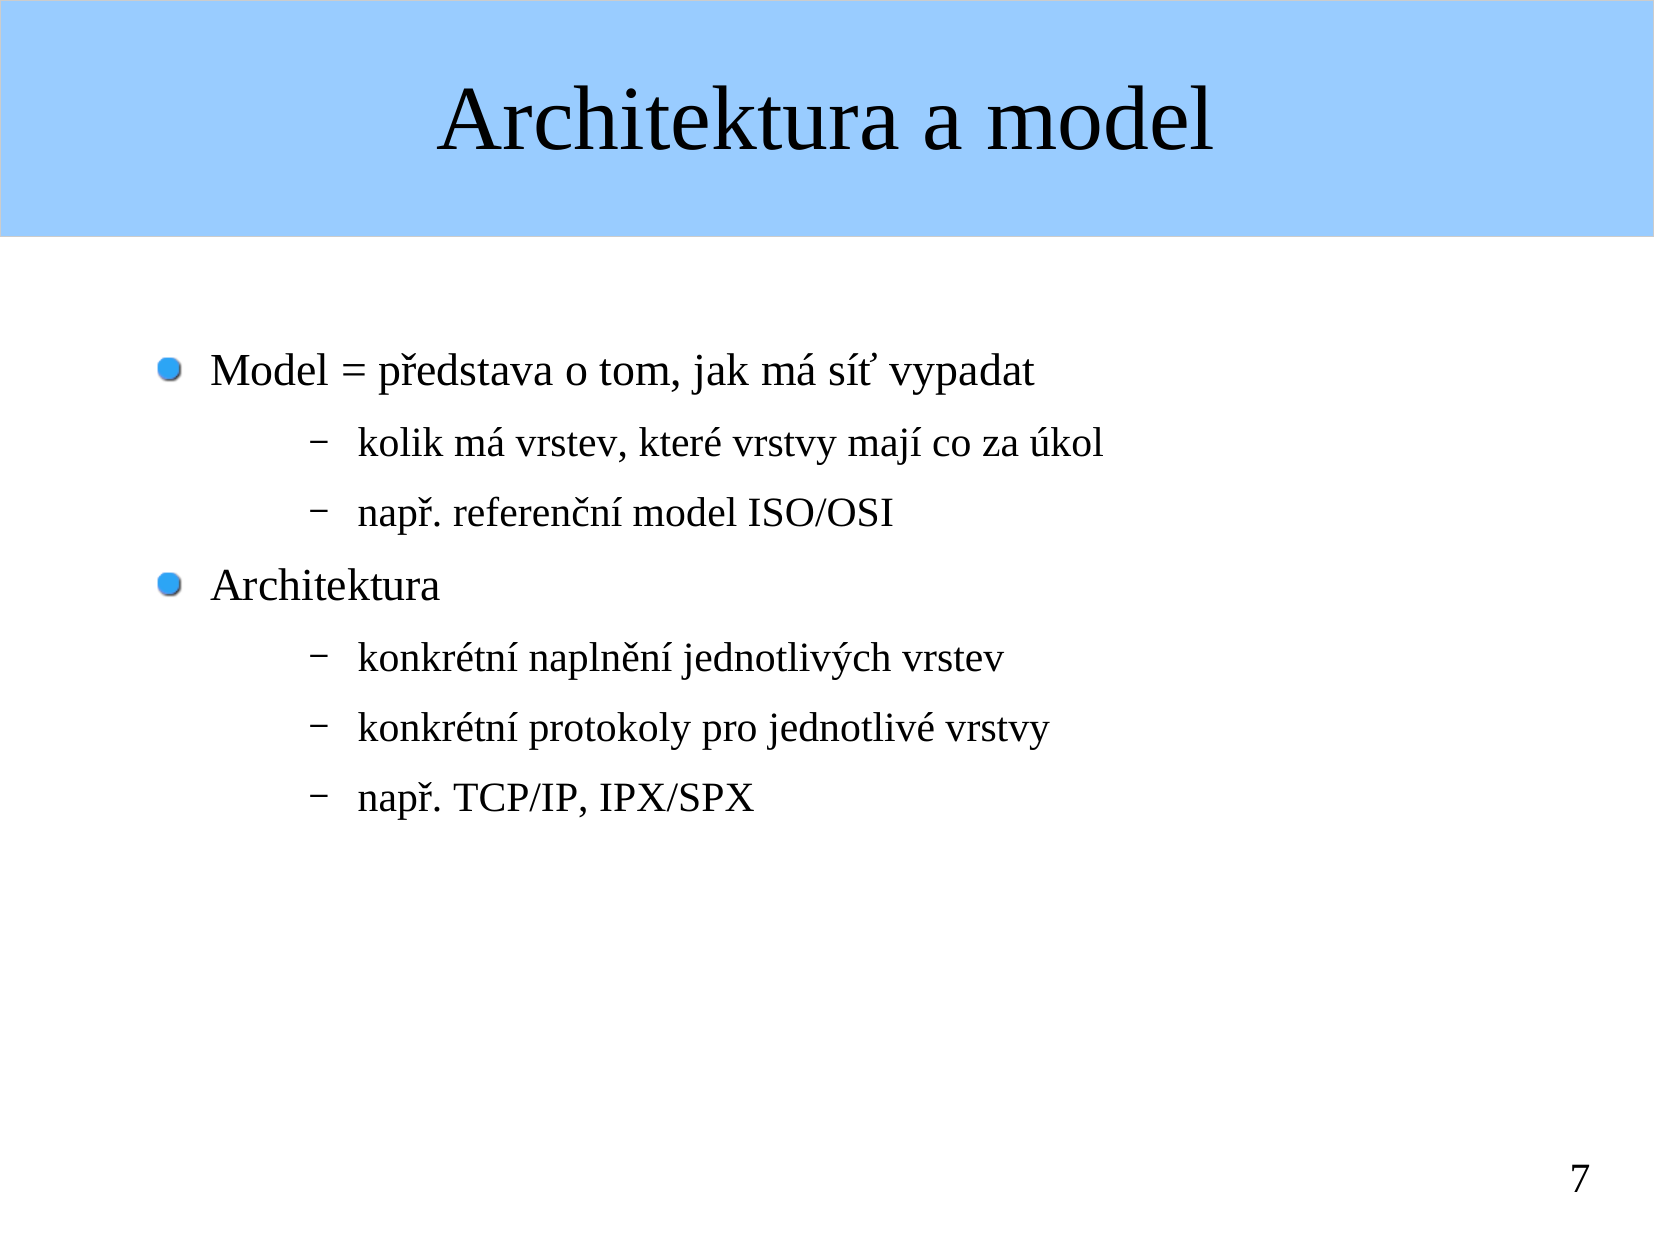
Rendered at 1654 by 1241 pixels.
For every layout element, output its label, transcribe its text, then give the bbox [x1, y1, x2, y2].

list Model = představa o tom, jak má síť vypadat kolik má vrstev, které vrstvy mají co za úkol např. referenční model ISO/OSI Architektura konkrétní naplnění jednotlivých vrstev konkrétní protokoly pro jednotlivé vrstvy např. TCP/IP, IPX/SPX [121, 344, 1534, 956]
title Architektura a model [0, 0, 1654, 237]
